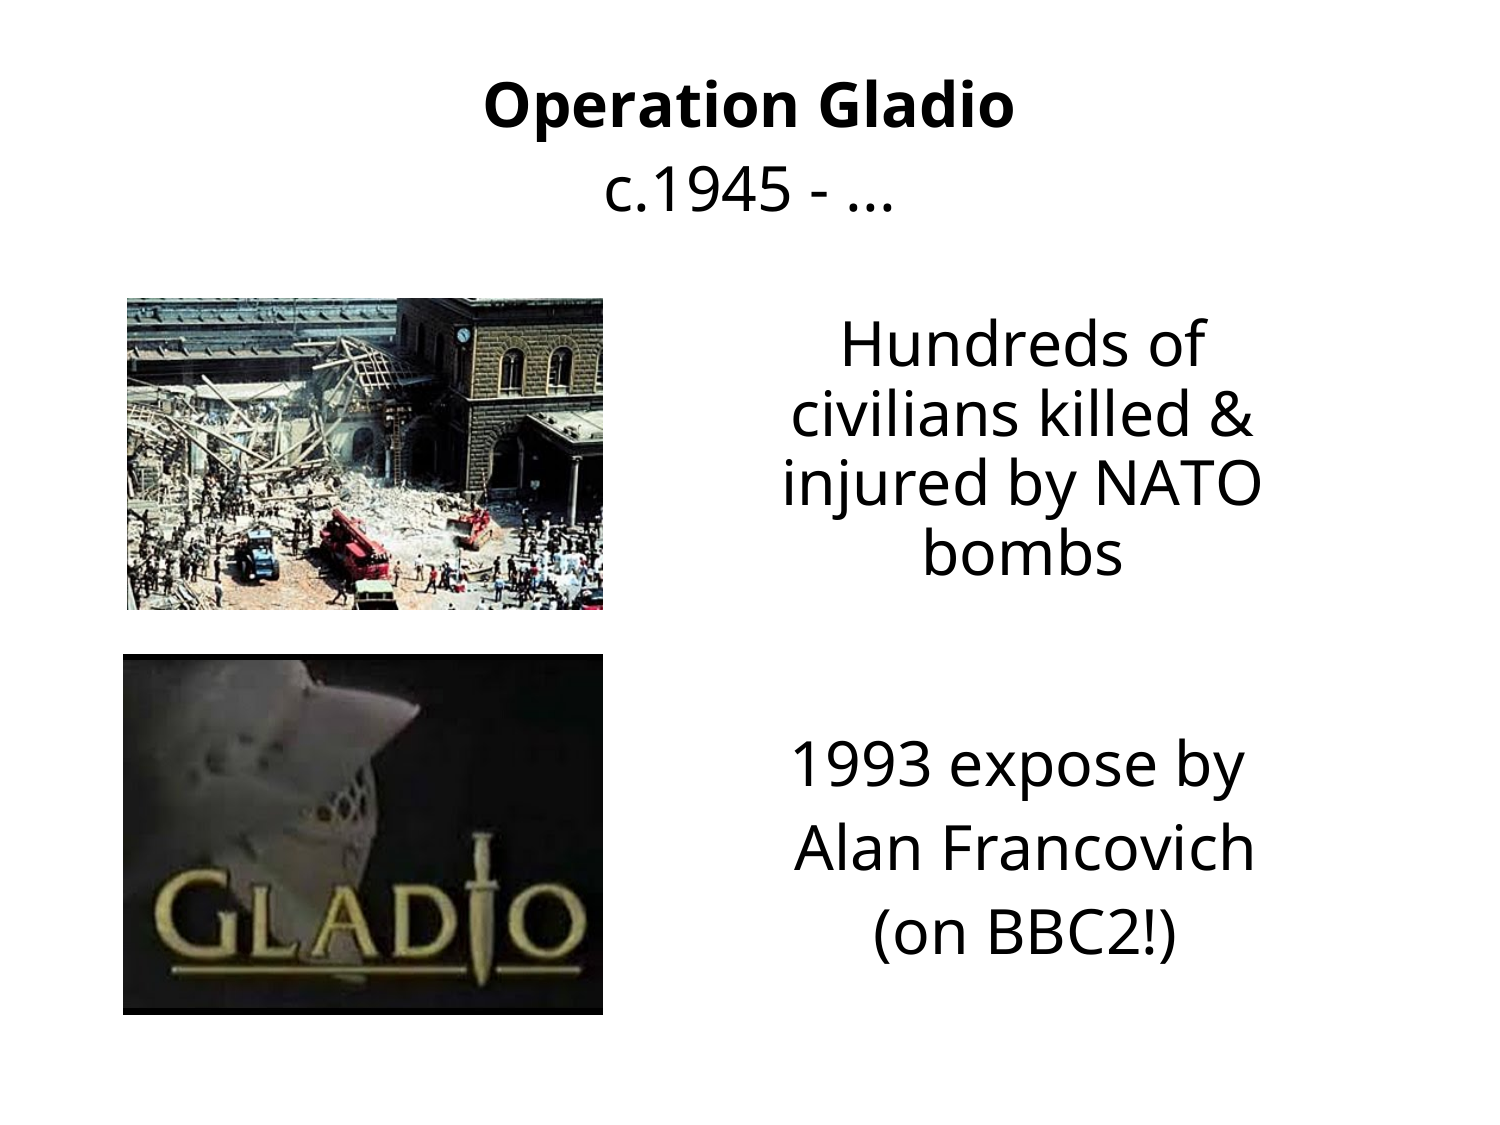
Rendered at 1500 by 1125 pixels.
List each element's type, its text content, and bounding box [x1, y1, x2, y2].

text_box Hundreds of civilians killed & injured by NATO bombs [761, 303, 1285, 603]
text_box Operation Gladio c.1945 - ... [270, 64, 1231, 239]
text_box 1993 expose by Alan Francovich (on BBC2!) [654, 633, 1398, 979]
picture [127, 298, 603, 611]
picture [123, 654, 603, 1015]
